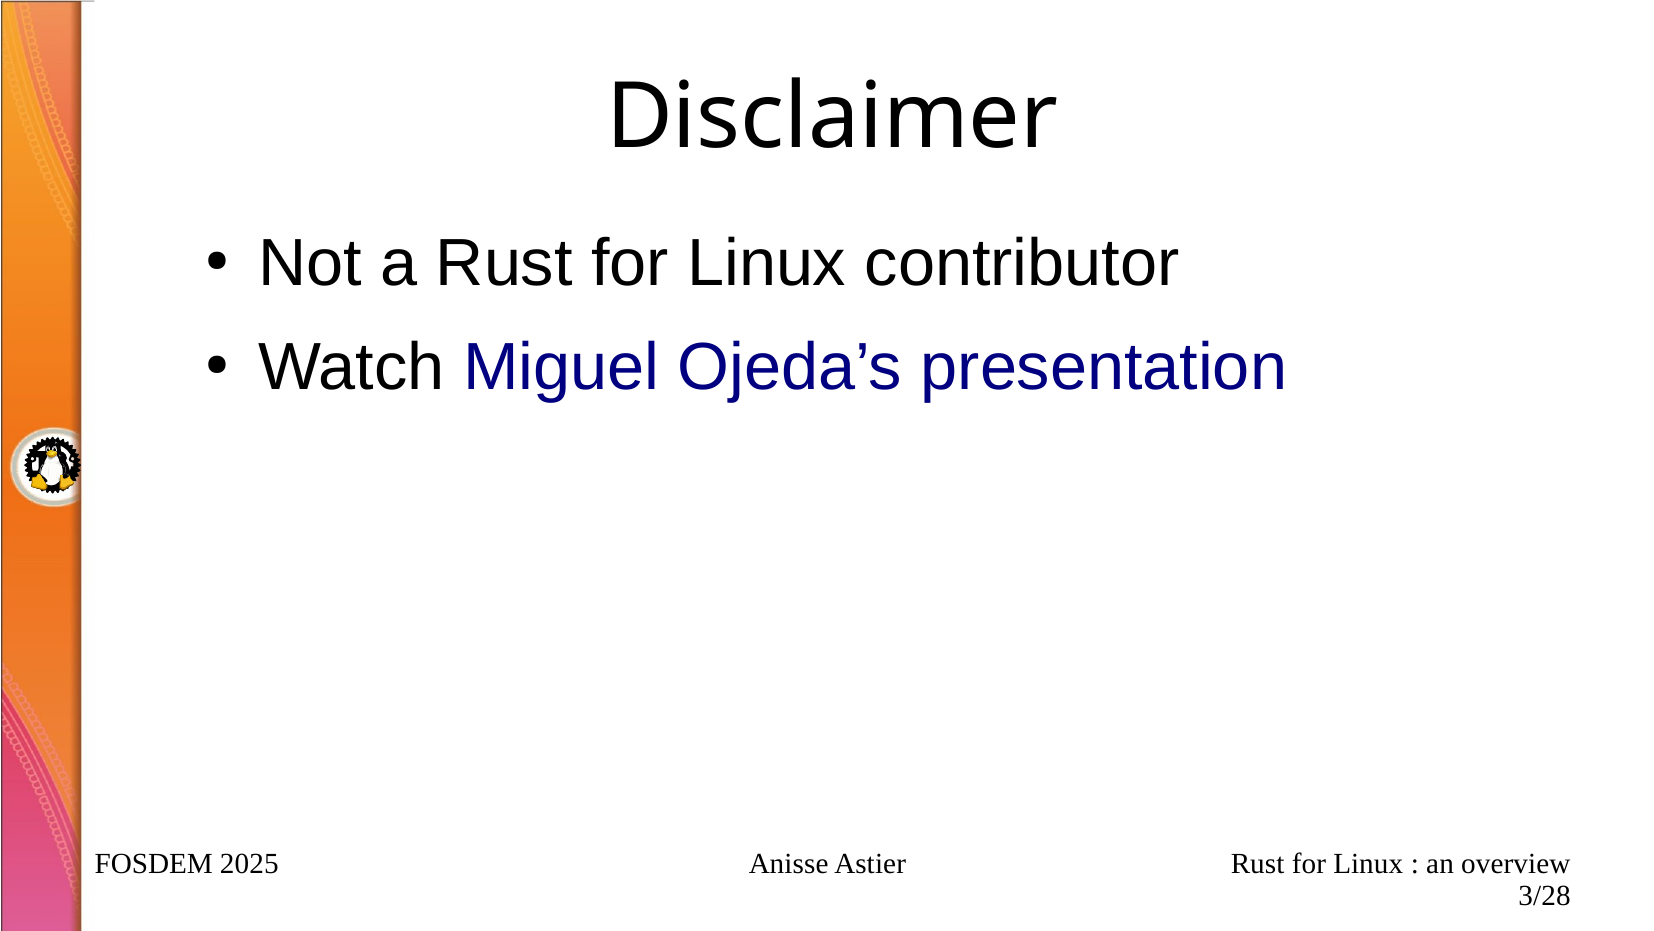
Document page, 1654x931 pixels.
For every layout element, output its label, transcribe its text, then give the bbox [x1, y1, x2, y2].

list Not a Rust for Linux contributor Watch Miguel Ojeda’s presentation [187, 225, 1613, 758]
picture [2, 2, 95, 931]
title Disclaimer [94, 37, 1571, 188]
